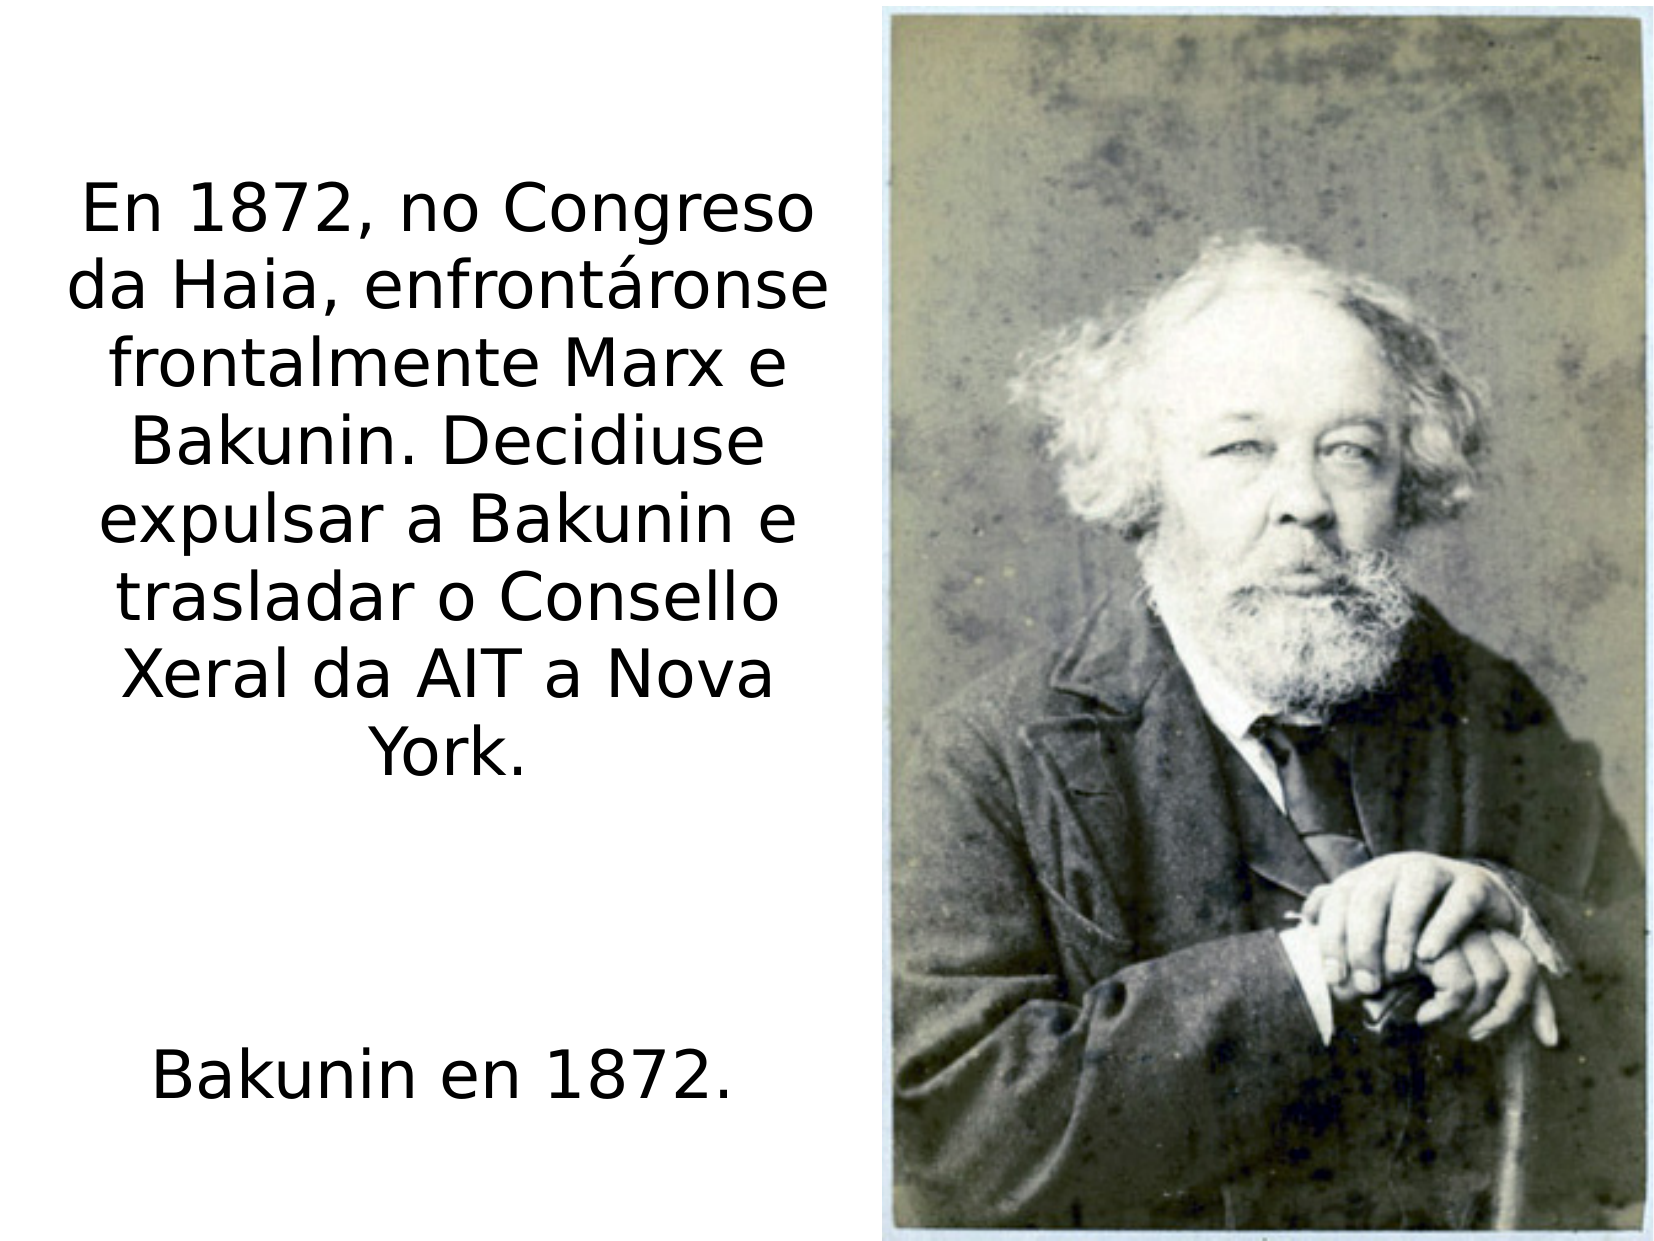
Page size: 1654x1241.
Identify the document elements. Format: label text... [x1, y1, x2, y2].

text_box Bakunin en 1872. [70, 1029, 815, 1123]
text_box En 1872, no Congreso da Haia, enfrontáronse frontalmente Marx e Bakunin. Decidiuse expulsar a Bakunin e trasladar o Consello Xeral da AIT a Nova York. [35, 169, 863, 792]
picture [882, 6, 1654, 1241]
